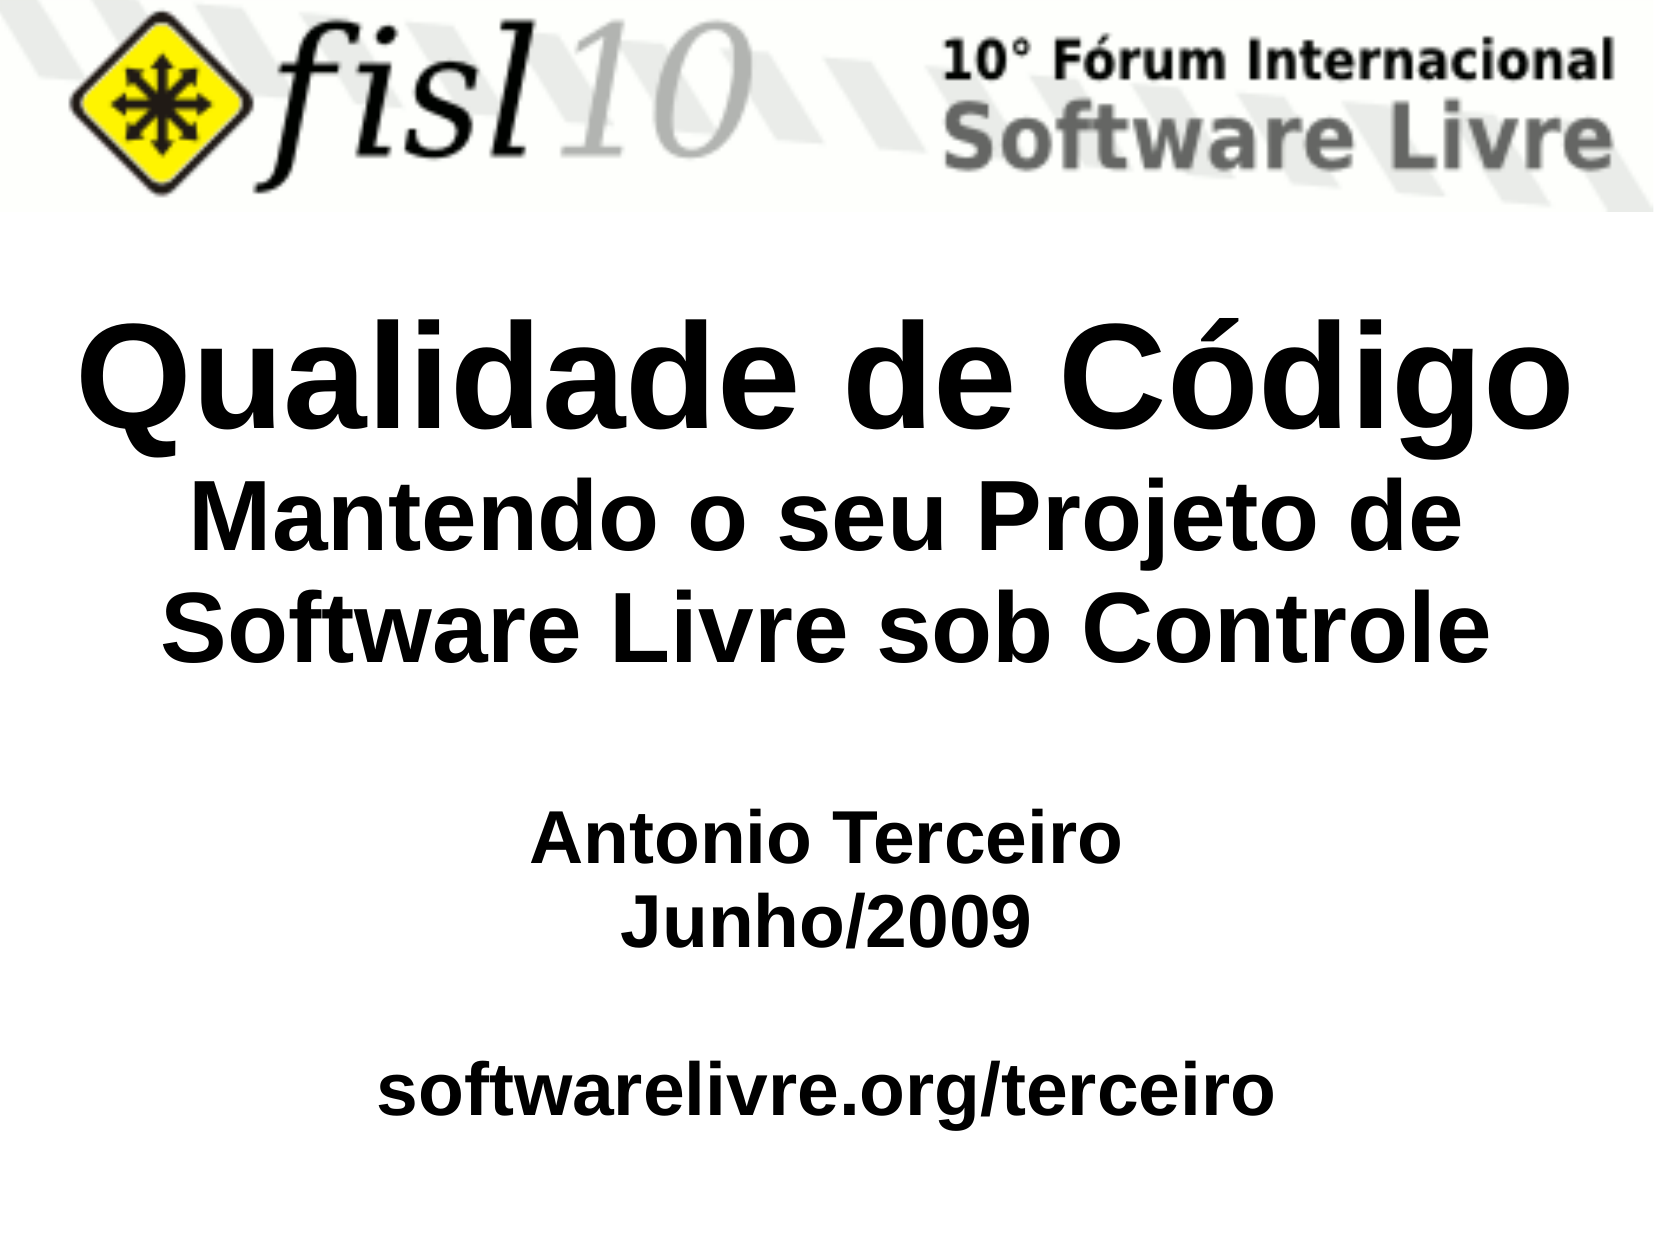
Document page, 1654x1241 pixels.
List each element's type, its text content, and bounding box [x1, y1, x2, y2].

picture [0, 0, 1654, 212]
title Qualidade de Código Mantendo o seu Projeto de Software Livre sob Controle Antonio Terceiro Junho/2009 softwarelivre.org/terceiro [29, 236, 1625, 1188]
